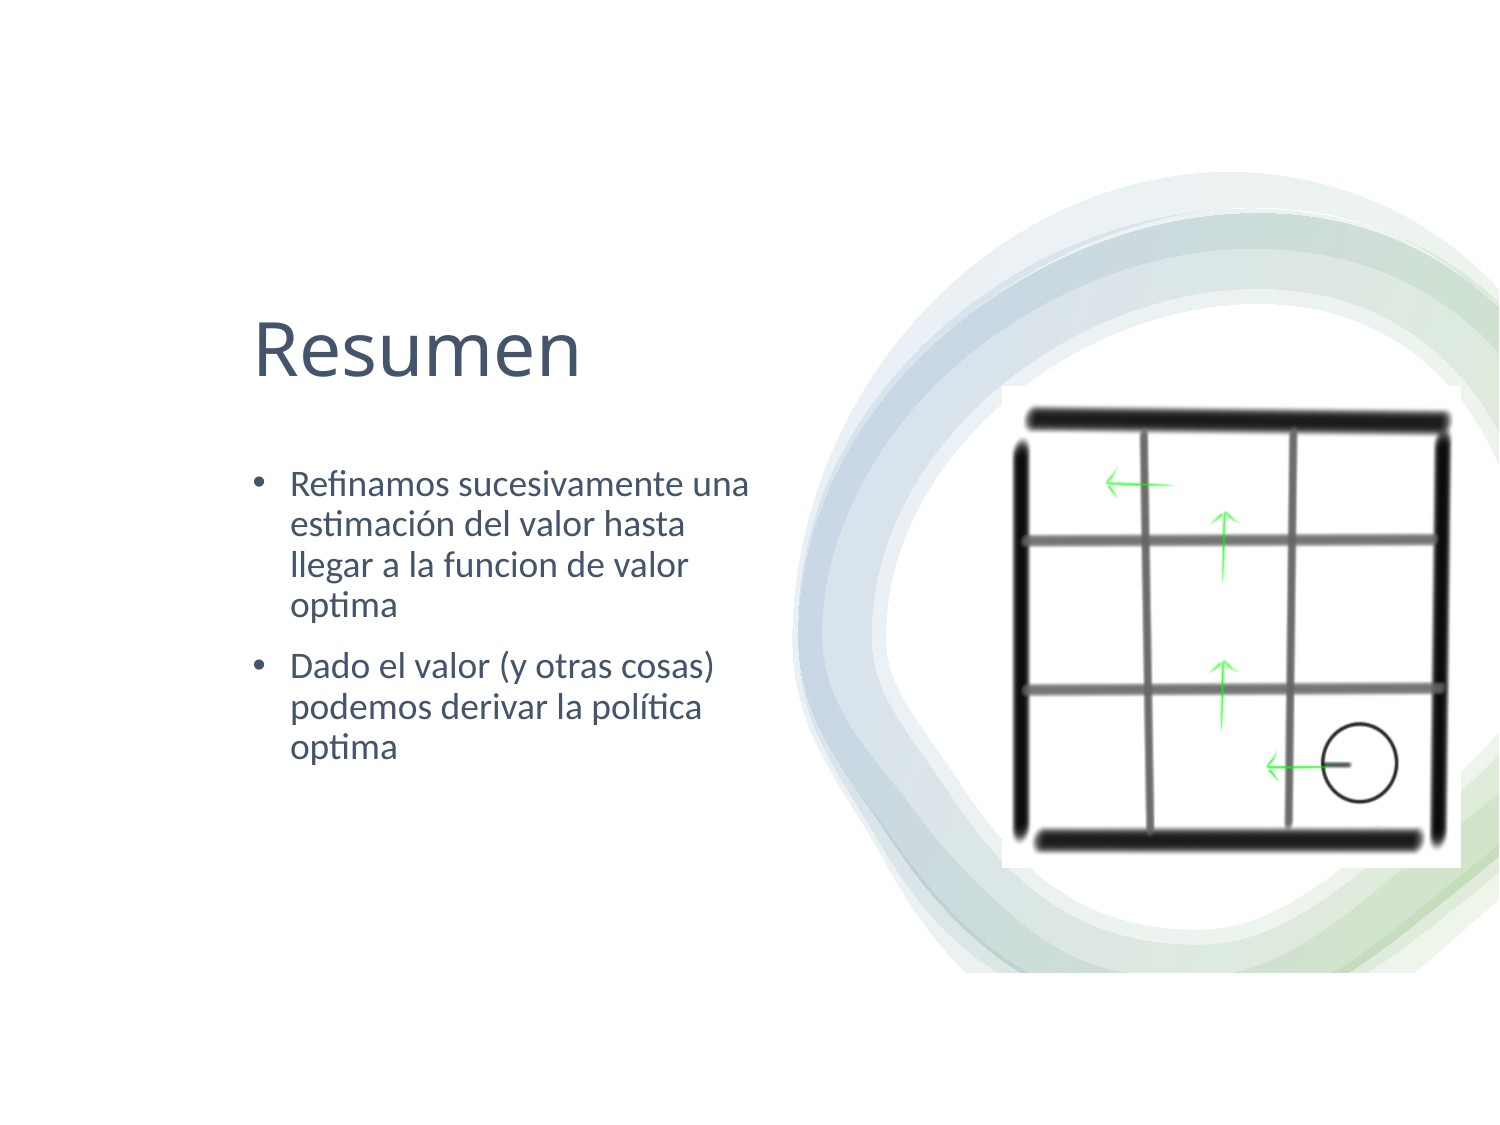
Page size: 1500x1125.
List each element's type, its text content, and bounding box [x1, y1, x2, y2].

list Refinamos sucesivamente una estimación del valor hasta llegar a la funcion de valor optima Dado el valor (y otras cosas) podemos derivar la política optima [237, 456, 766, 847]
picture [1002, 386, 1461, 868]
text_box [148, 172, 1499, 973]
title Resumen [237, 267, 766, 438]
